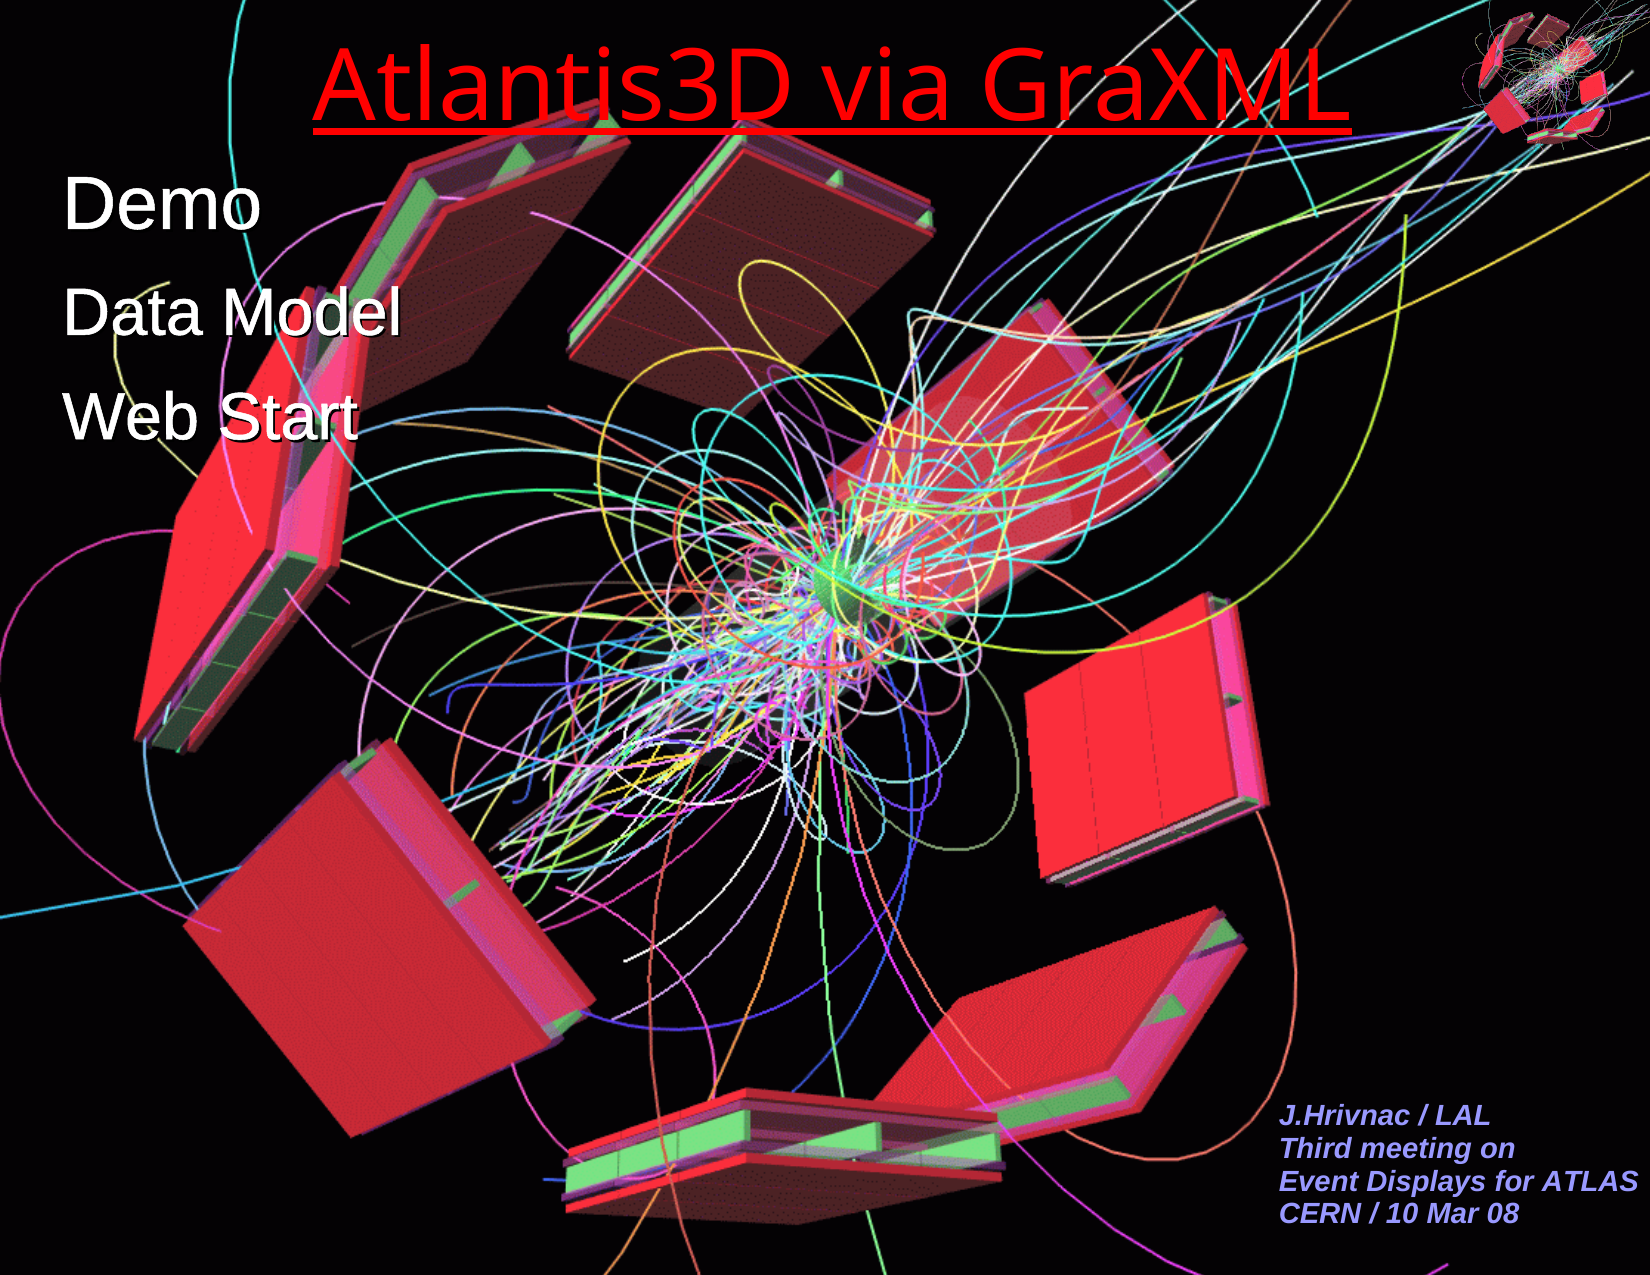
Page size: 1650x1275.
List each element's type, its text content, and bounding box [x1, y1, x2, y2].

text_box J.Hrivnac / LAL Third meeting on Event Displays for ATLAS CERN / 10 Mar 08 [1264, 1091, 1650, 1256]
list Demo Data Model Web Start [44, 160, 1509, 479]
picture [0, 0, 1650, 1275]
title Atlantis3D via GraXML [90, 0, 1576, 188]
